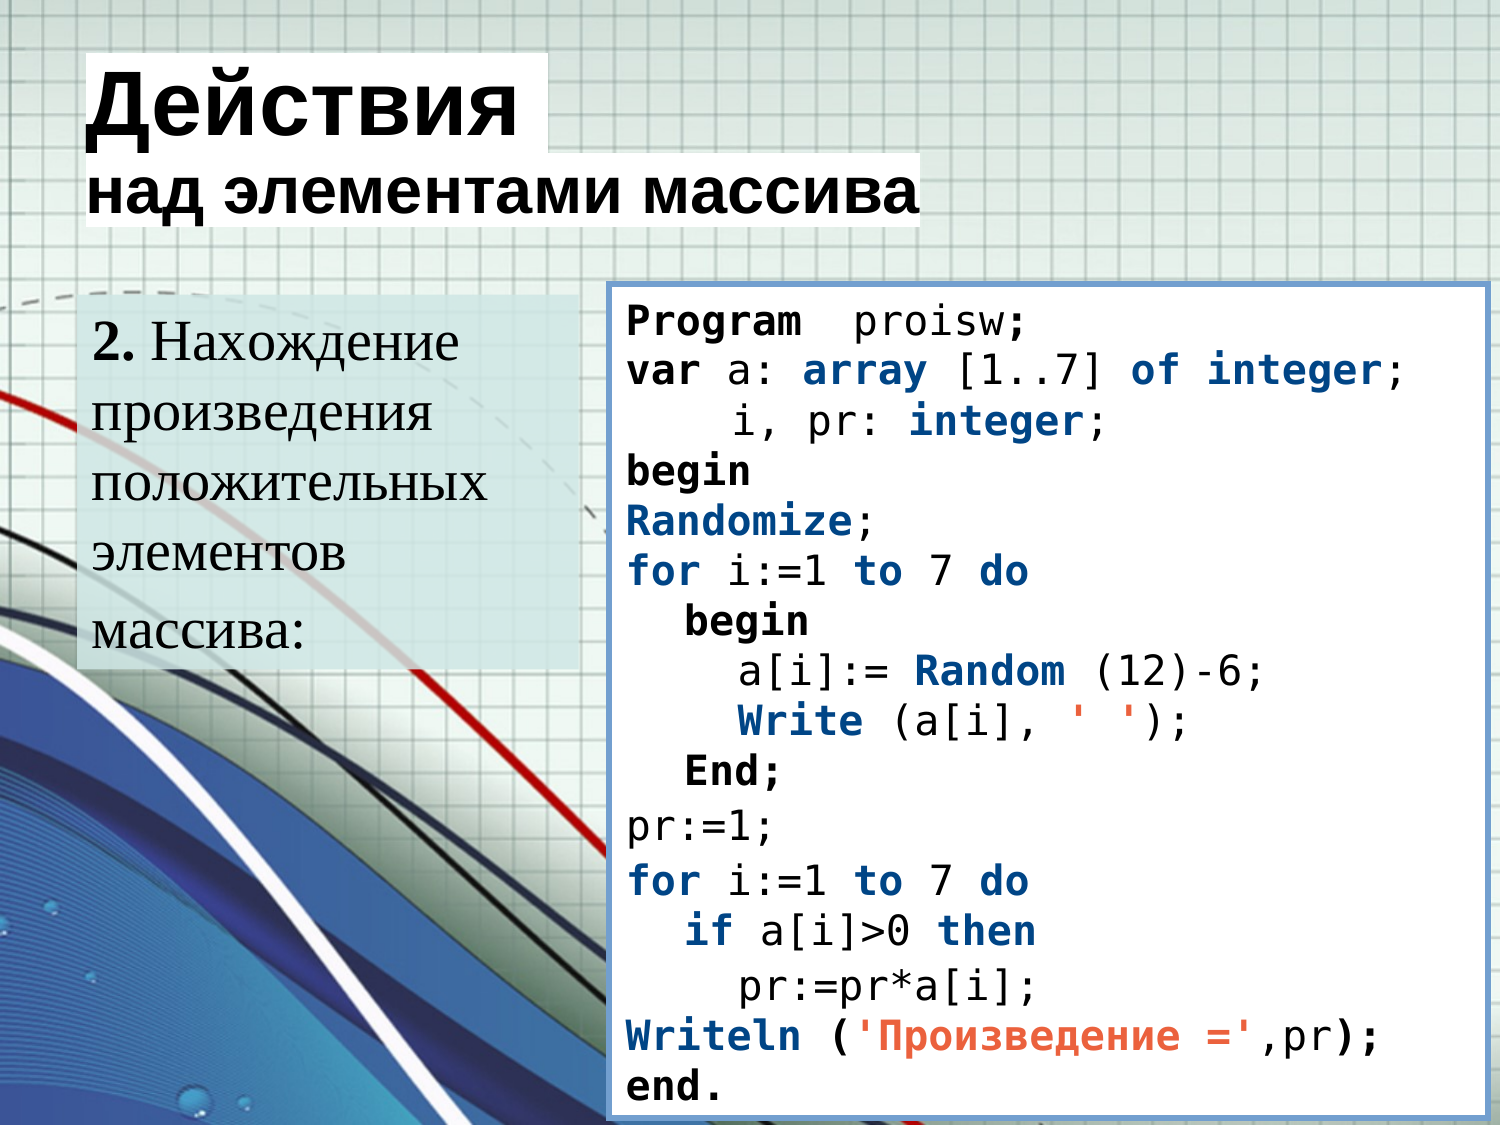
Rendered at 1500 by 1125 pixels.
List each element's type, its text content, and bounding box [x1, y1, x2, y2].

text_box Program proisw; var a: array [1..7] of integer; i, pr: integer; begin Randomize; for i:=1 to 7 do begin a[i]:= Random (12)-6; Write (a[i], ' '); End; pr:=1; for i:=1 to 7 do if a[i]>0 then pr:=pr*a[i]; Writeln ('Произведение =',pr); end. [608, 283, 1489, 1119]
title Действия над элементами массива [70, 43, 1397, 241]
picture [0, 0, 1500, 1125]
text_box 2. Нахождение произведения положительных элементов массива: [77, 294, 579, 600]
